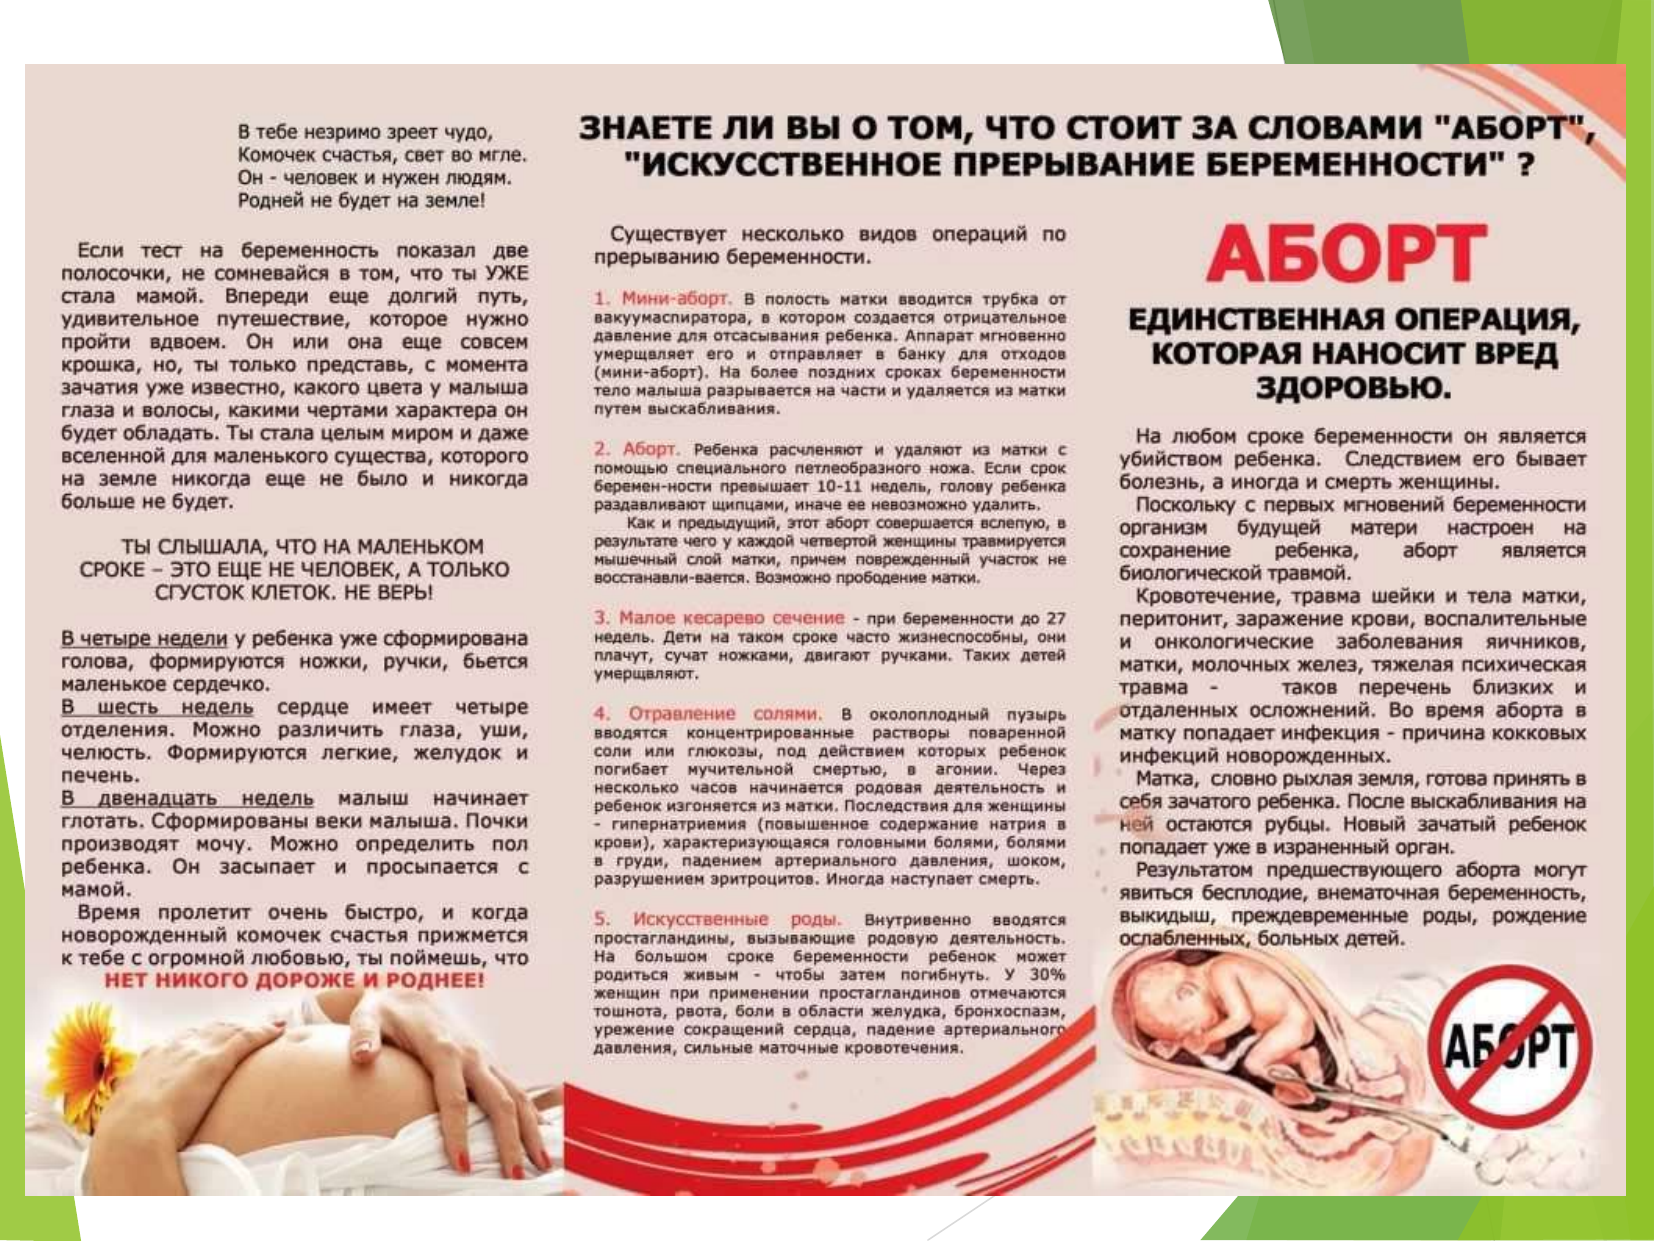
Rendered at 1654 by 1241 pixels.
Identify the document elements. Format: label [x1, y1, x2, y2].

picture [25, 64, 1626, 1196]
